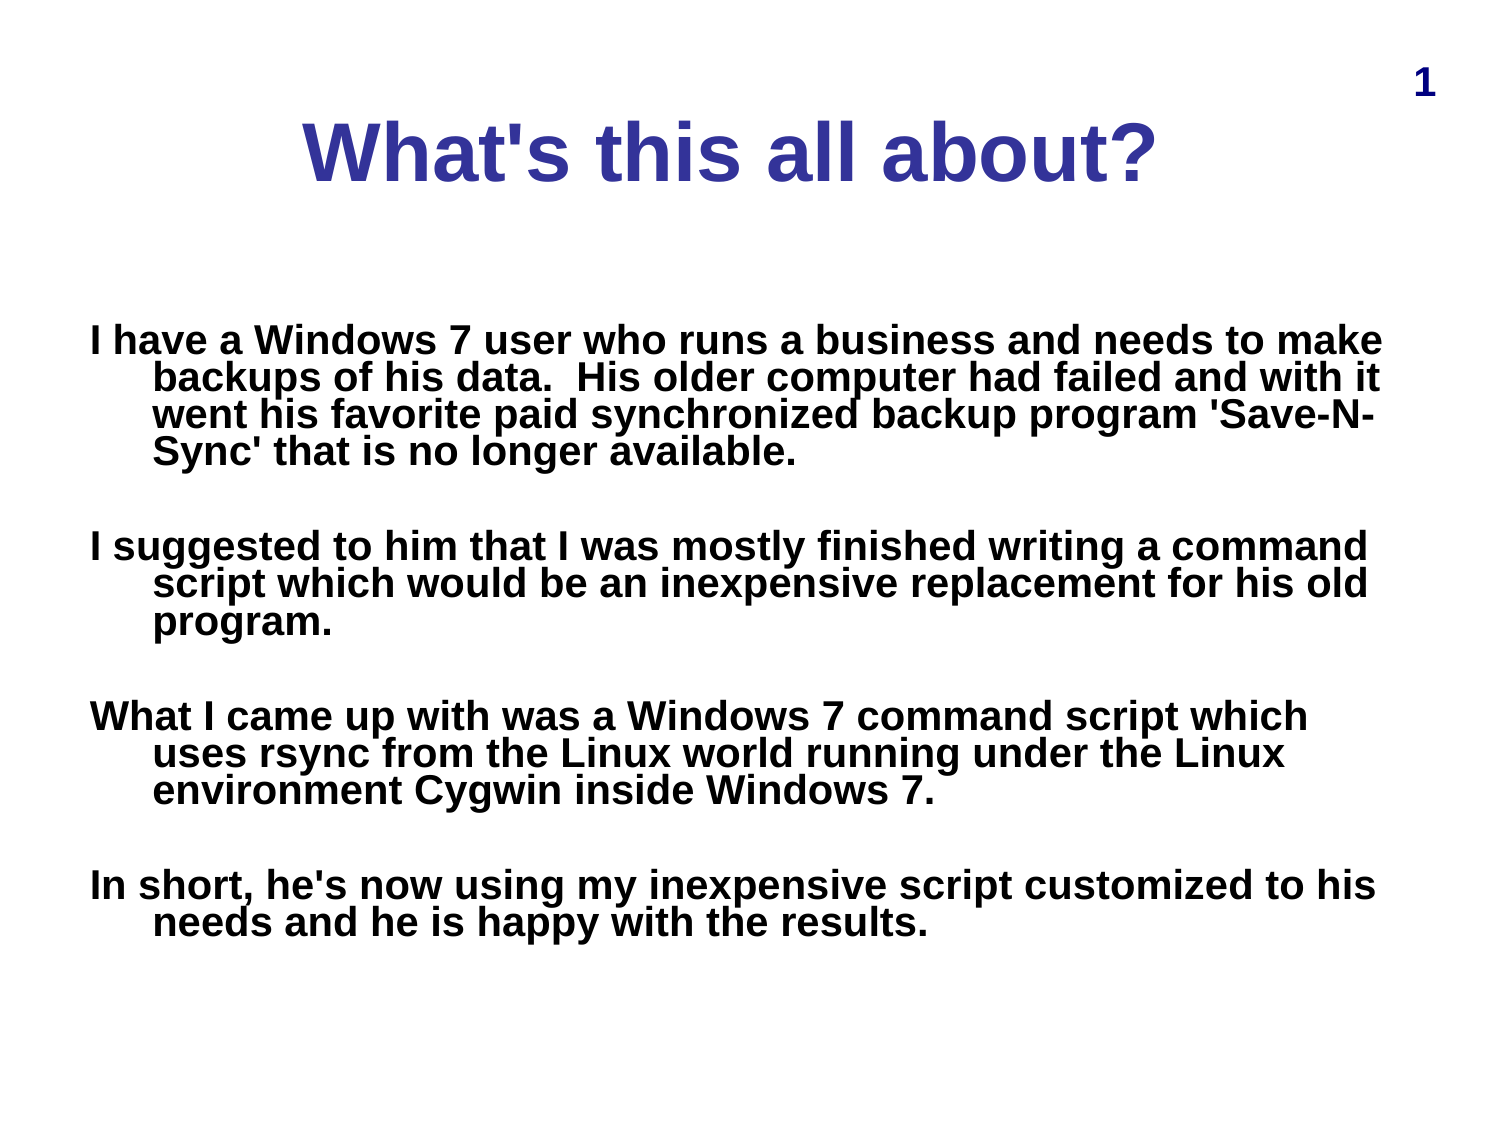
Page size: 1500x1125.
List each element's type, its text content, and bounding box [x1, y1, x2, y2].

text_box 1 [1387, 47, 1463, 113]
list I have a Windows 7 user who runs a business and needs to make backups of his data. His older computer had failed and with it went his favorite paid synchronized backup program 'Save-N-Sync' that is no longer available. I suggested to him that I was mostly finished writing a command script which would be an inexpensive replacement for his old program. What I came up with was a Windows 7 command script which uses rsync from the Linux world running under the Linux environment Cygwin inside Windows 7. In short, he's now using my inexpensive script customized to his needs and he is happy with the results. [75, 316, 1426, 1006]
title What's this all about? [112, 96, 1351, 209]
